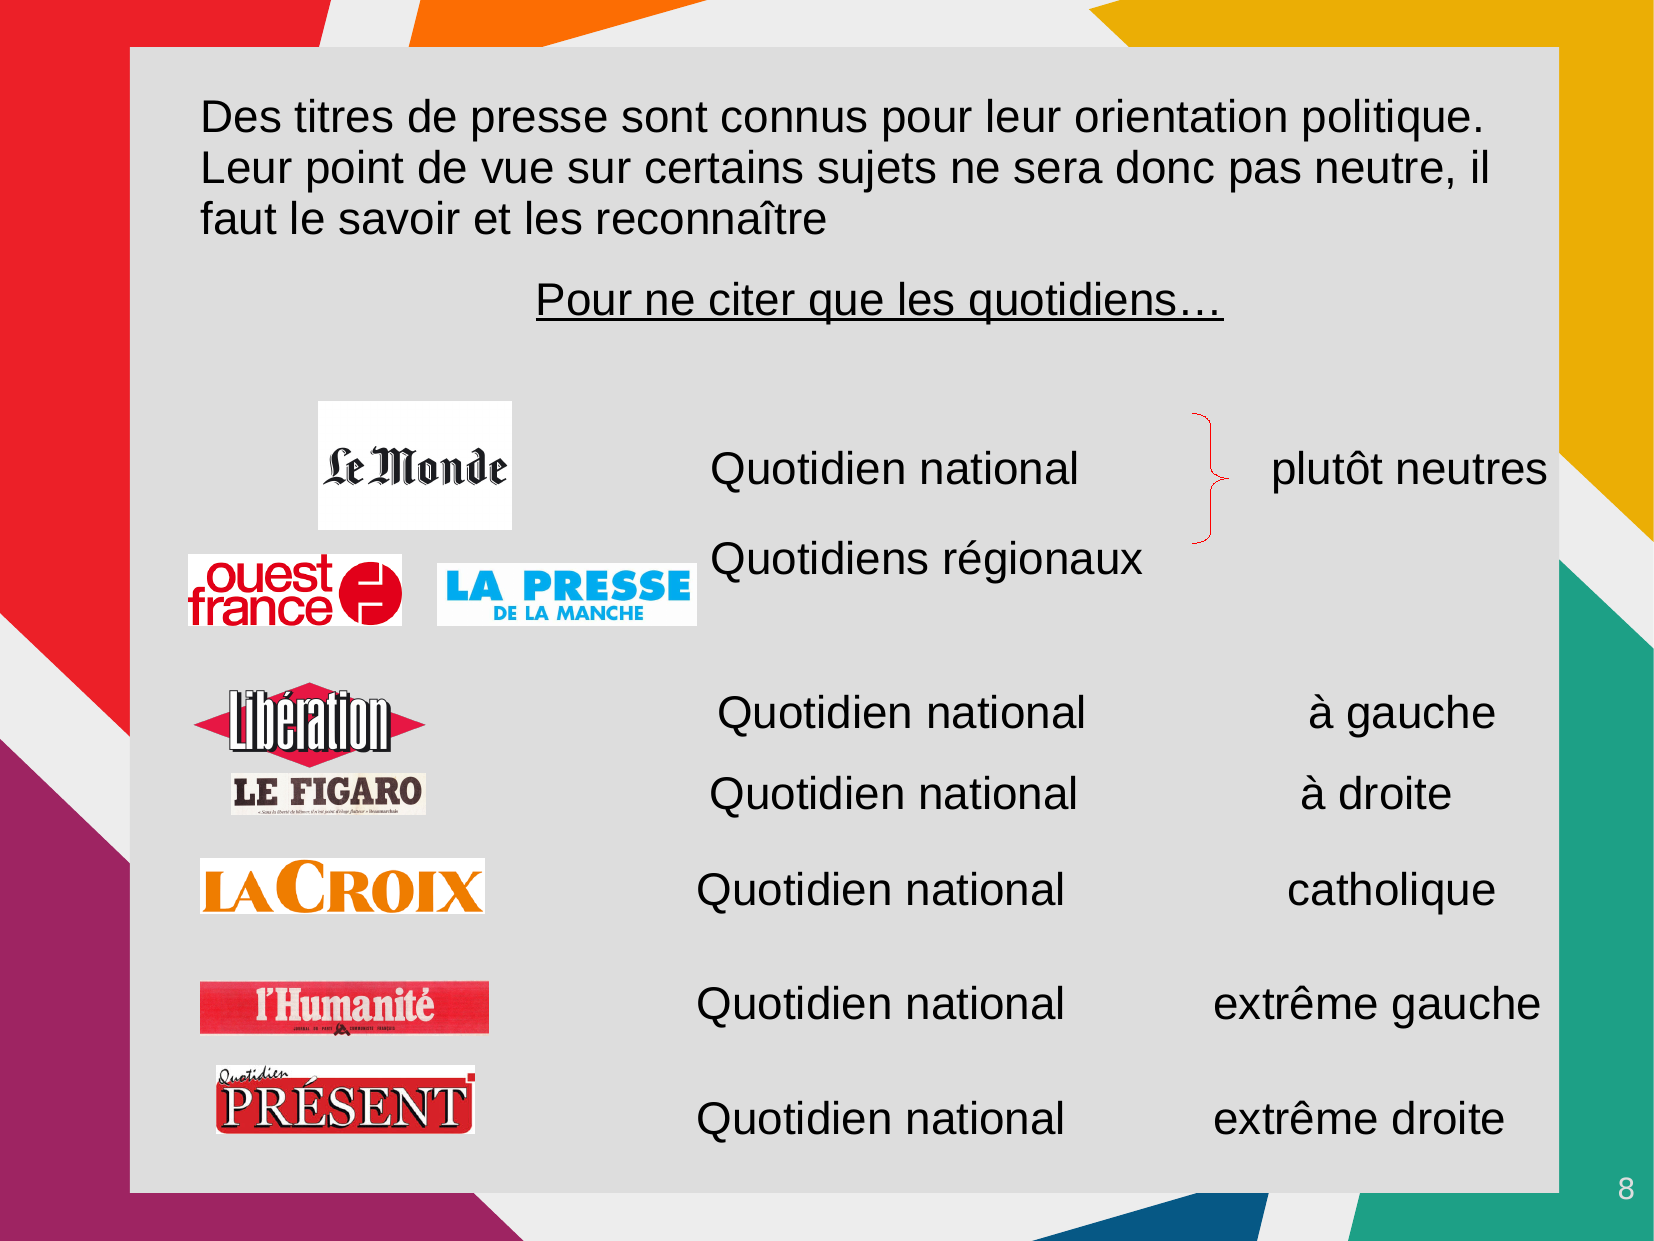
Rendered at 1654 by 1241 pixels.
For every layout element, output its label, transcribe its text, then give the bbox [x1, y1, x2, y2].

picture [231, 773, 426, 815]
picture [318, 401, 512, 530]
list Des titres de presse sont connus pour leur orientation politique. Leur point de vue sur certains sujets ne sera donc pas neutre, il faut le savoir et les reconnaître Pour ne citer que les quotidiens… Quotidien national plutôt neutres Quotidiens régionaux Quotidien national à gauche Quotidien national à droite Quotidien national catholique Quotidien national extrême gauche Quotidien national extrême droite [129, 47, 1560, 1193]
picture [437, 563, 697, 626]
picture [200, 858, 485, 914]
picture [188, 554, 402, 626]
picture [216, 1065, 475, 1134]
picture [193, 682, 426, 768]
picture [200, 980, 489, 1036]
